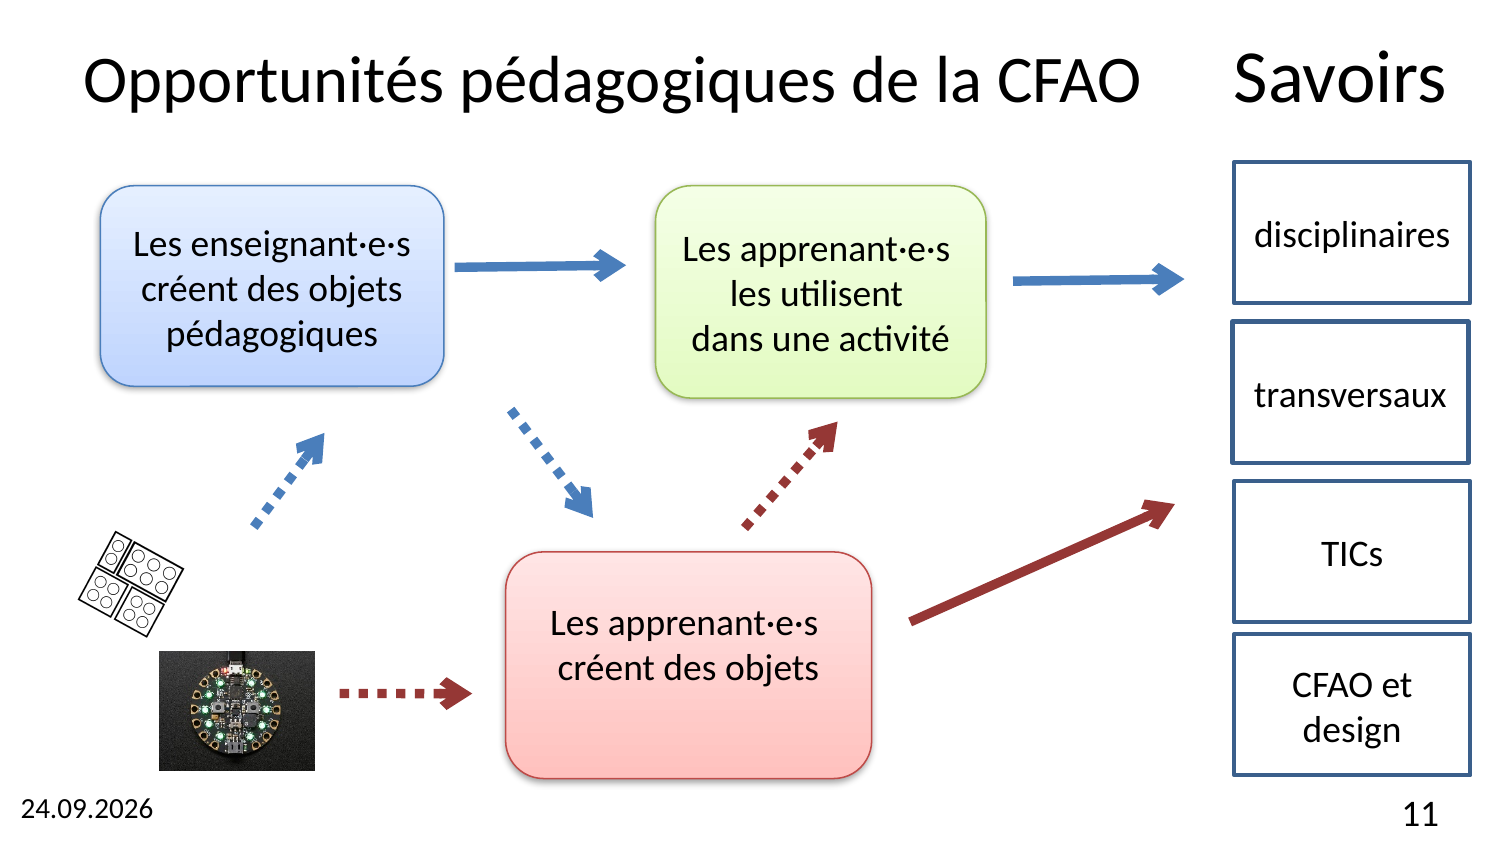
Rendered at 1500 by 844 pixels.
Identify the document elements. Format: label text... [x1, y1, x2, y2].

text_box disciplinaires [1234, 161, 1471, 304]
text_box CFAO et design [1234, 634, 1471, 776]
picture [159, 651, 315, 771]
text_box Les apprenant·e·s les utilisent dans une activité [655, 185, 987, 399]
text_box Les enseignant·e·s créent des objets pédagogiques [100, 185, 444, 387]
slide_number <numéro> [1386, 782, 1469, 827]
text_box Les apprenant·e·s créent des objets [505, 551, 872, 779]
text_box transversaux [1232, 321, 1469, 463]
picture [75, 528, 187, 640]
text_box Savoirs [1210, 20, 1471, 113]
text_box TICs [1234, 481, 1471, 623]
title Opportunités pédagogiques de la CFAO [41, 28, 1185, 152]
slide_number 09.06.2022 [5, 782, 356, 827]
